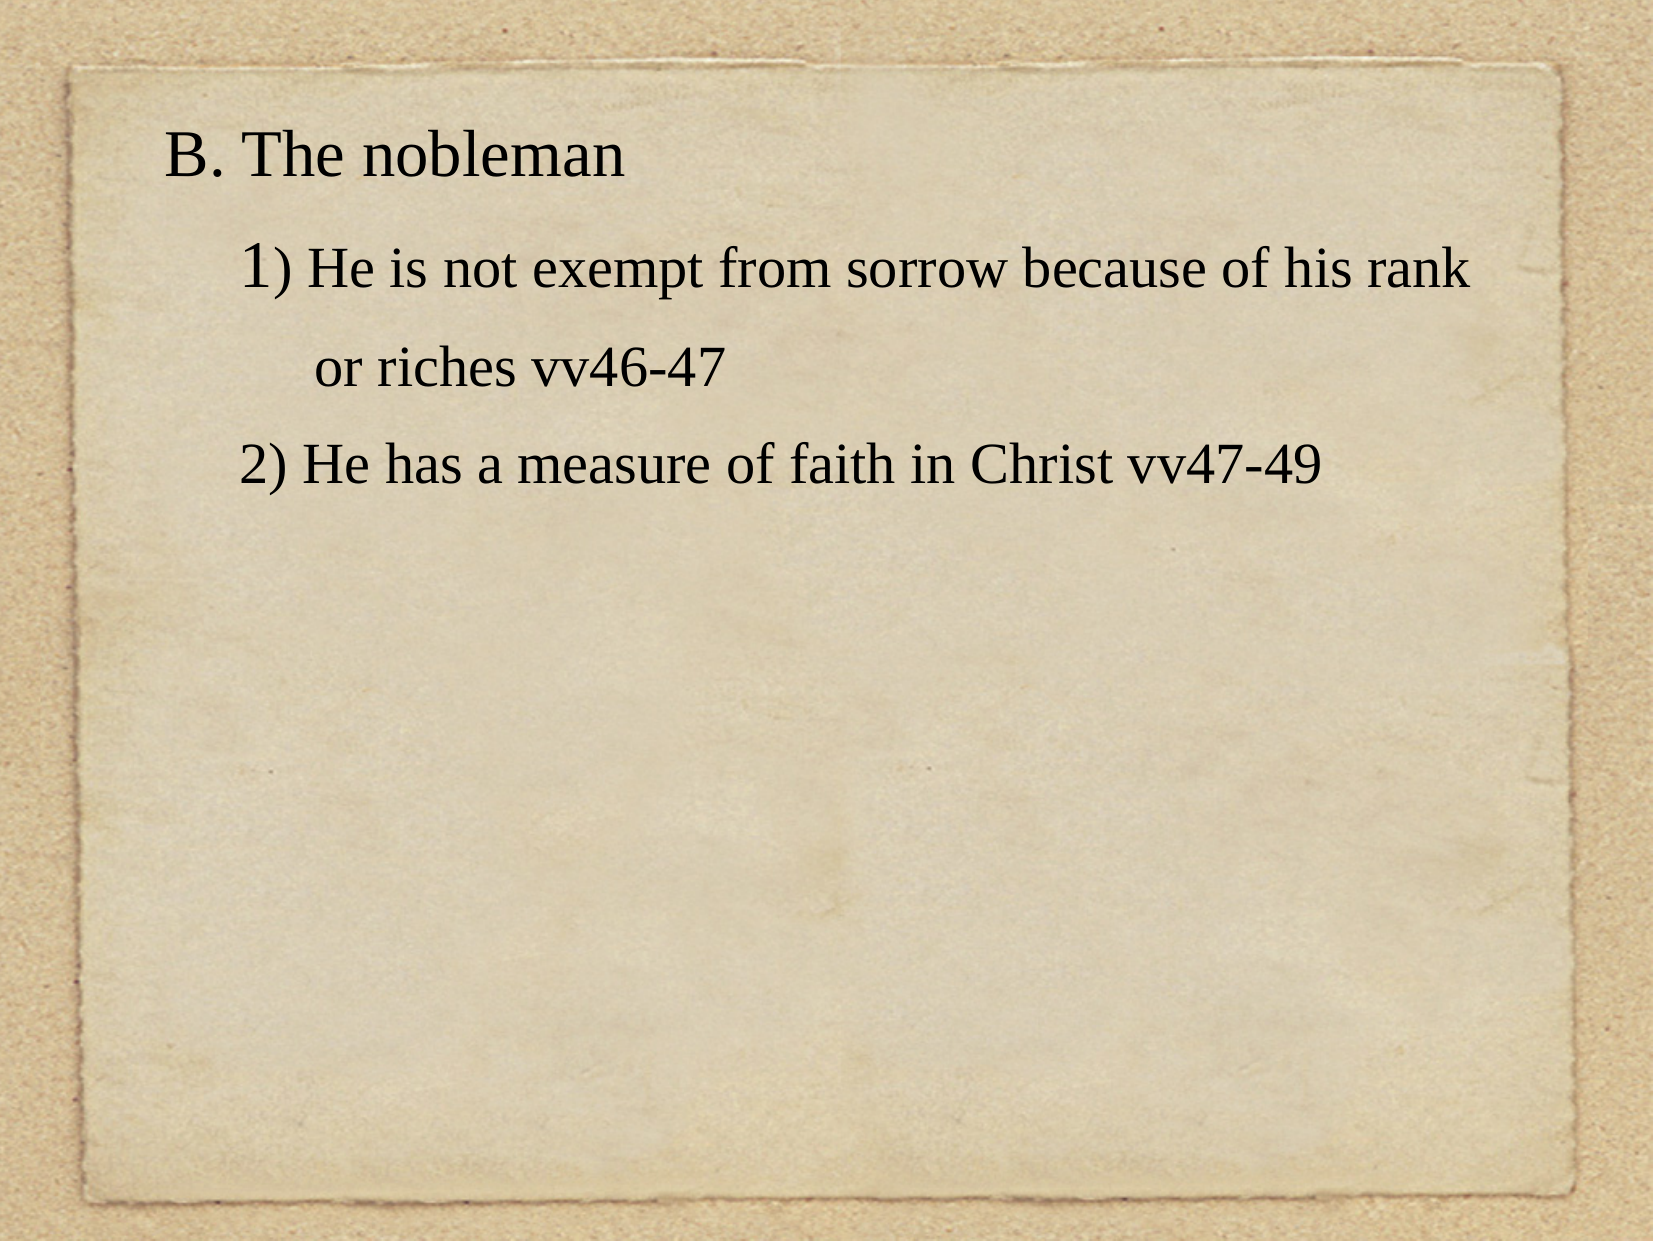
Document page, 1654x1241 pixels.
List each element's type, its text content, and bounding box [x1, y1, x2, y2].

picture [0, 0, 1653, 1241]
text_box B. The nobleman 1) He is not exempt from sorrow because of his rank or riches vv46-47 2) He has a measure of faith in Christ vv47-49 [75, 72, 1538, 995]
